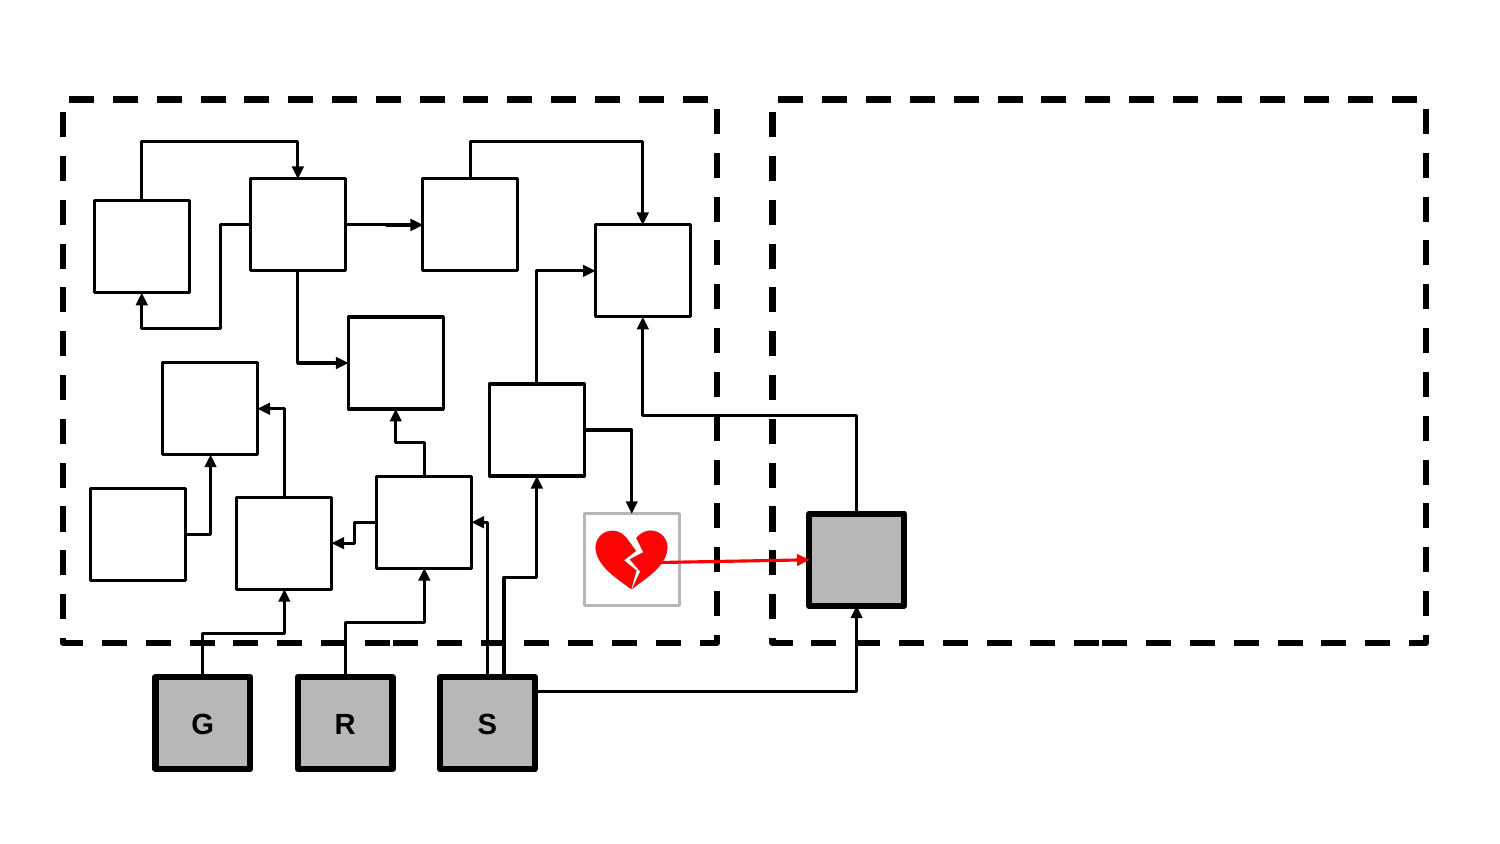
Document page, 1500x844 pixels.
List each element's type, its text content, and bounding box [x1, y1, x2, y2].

text_box [348, 316, 444, 410]
picture [595, 530, 668, 590]
text_box [94, 200, 190, 293]
text_box G [155, 677, 251, 770]
text_box [422, 178, 518, 271]
text_box [236, 497, 332, 590]
text_box S [440, 677, 535, 770]
text_box [162, 362, 258, 455]
text_box [90, 488, 186, 581]
text_box [584, 513, 680, 606]
text_box [489, 383, 585, 477]
text_box [250, 178, 346, 271]
text_box R [297, 677, 393, 770]
text_box [376, 476, 472, 569]
text_box [809, 513, 905, 606]
text_box [595, 224, 691, 317]
